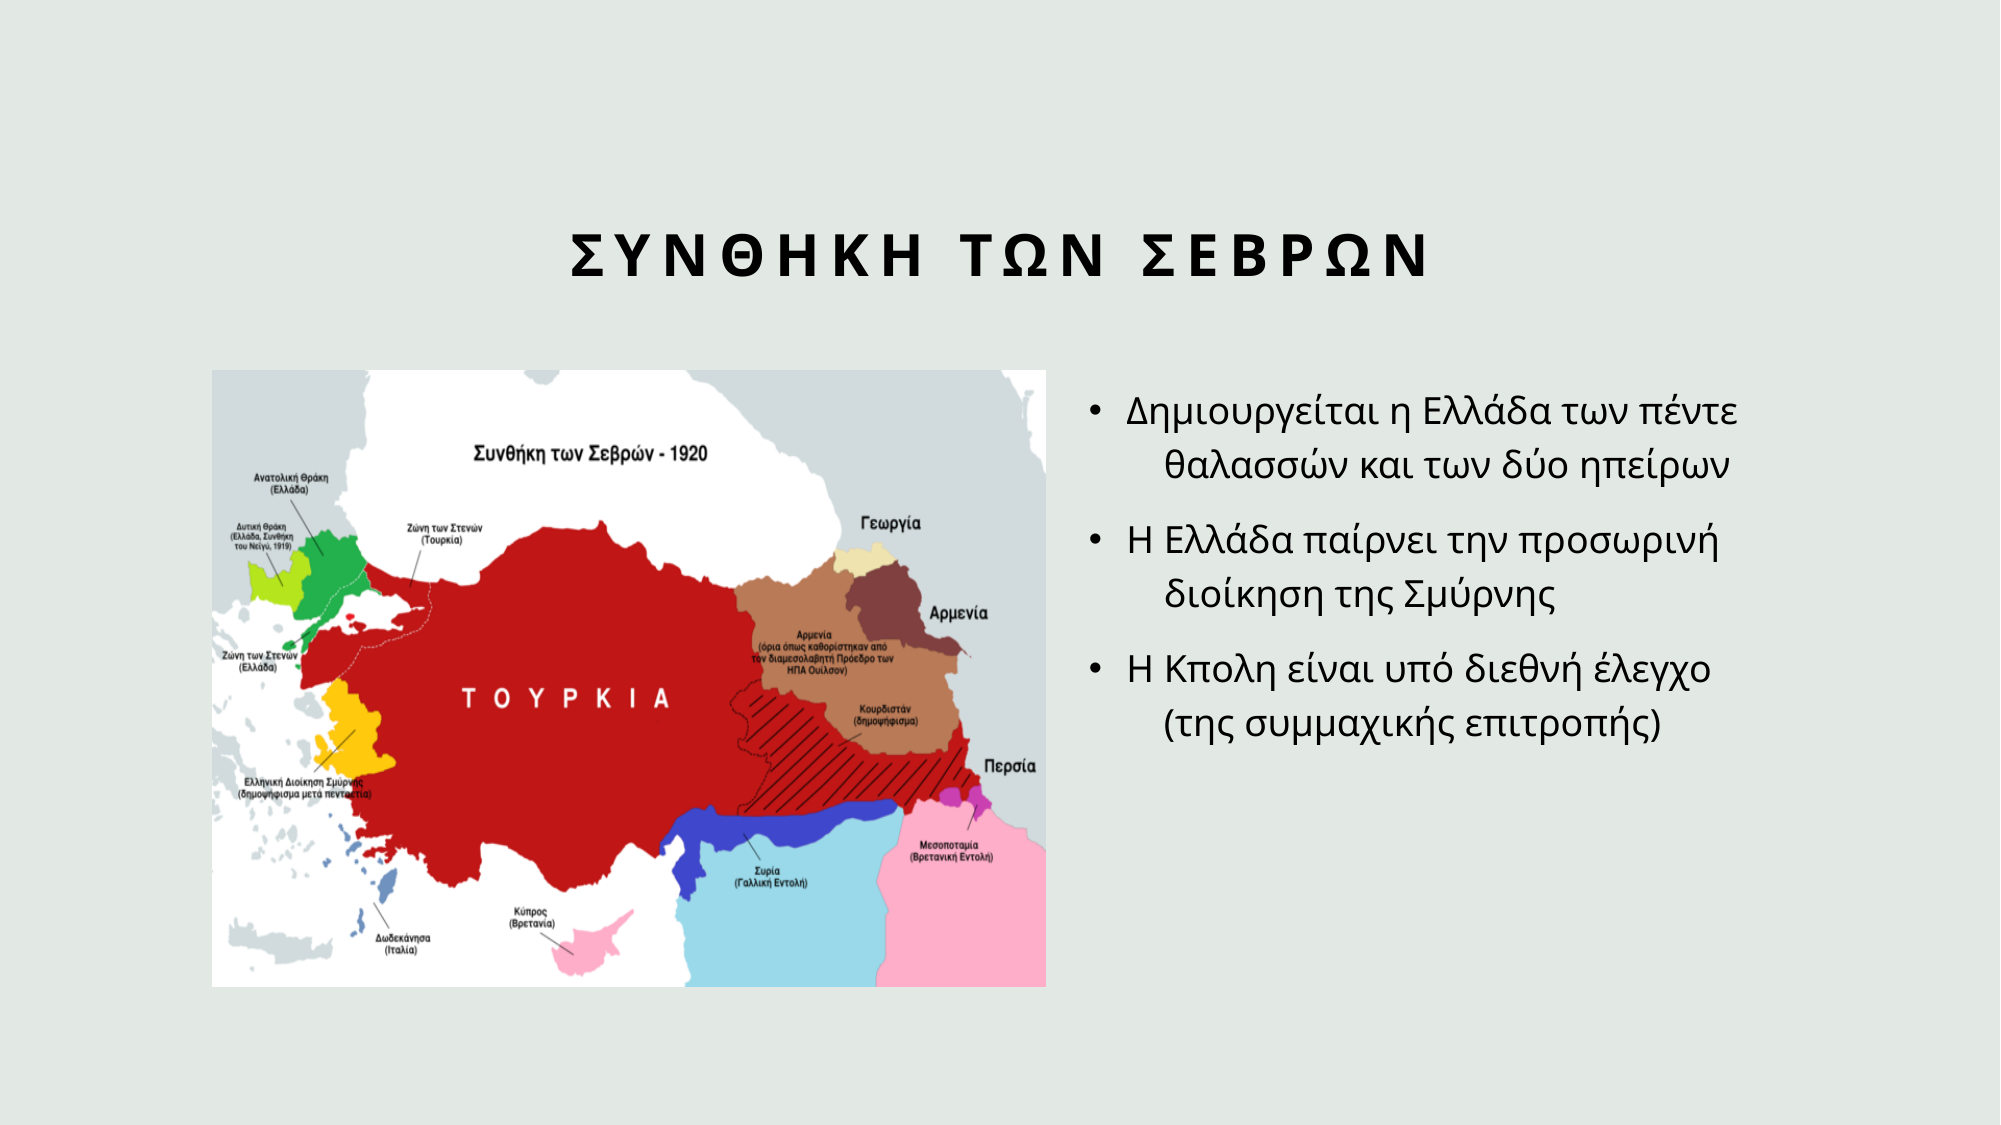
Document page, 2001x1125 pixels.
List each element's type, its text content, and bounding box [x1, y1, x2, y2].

picture [212, 370, 1046, 987]
list Δημιουργείται η Ελλάδα των πέντε θαλασσών και των δύο ηπείρων Η Ελλάδα παίρνει την προσωρινή διοίκηση της Σμύρνης Η Κπολη είναι υπό διεθνή έλεγχο (της συμμαχικής επιτροπής) [1073, 370, 1788, 971]
title ΣΥΝΘΗΚΗ ΤΩΝ ΣΕΒΡΩΝ [212, 138, 1788, 354]
